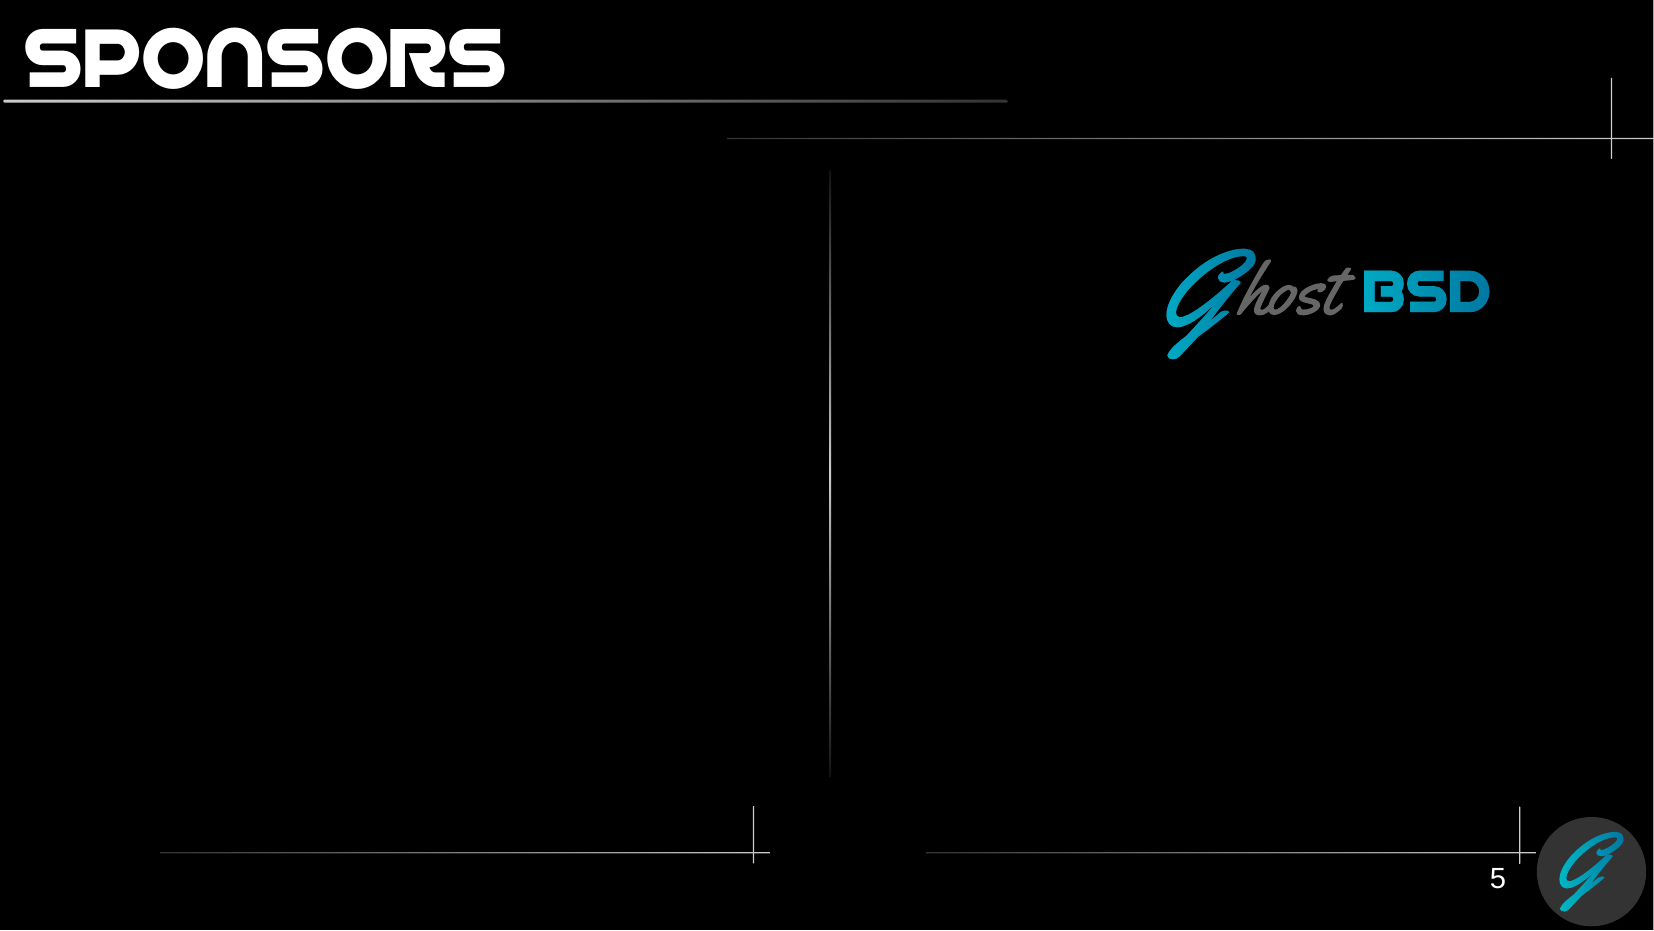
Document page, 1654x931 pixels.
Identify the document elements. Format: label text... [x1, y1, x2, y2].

picture [1162, 244, 1494, 364]
title SPONSORS [23, 11, 1589, 119]
